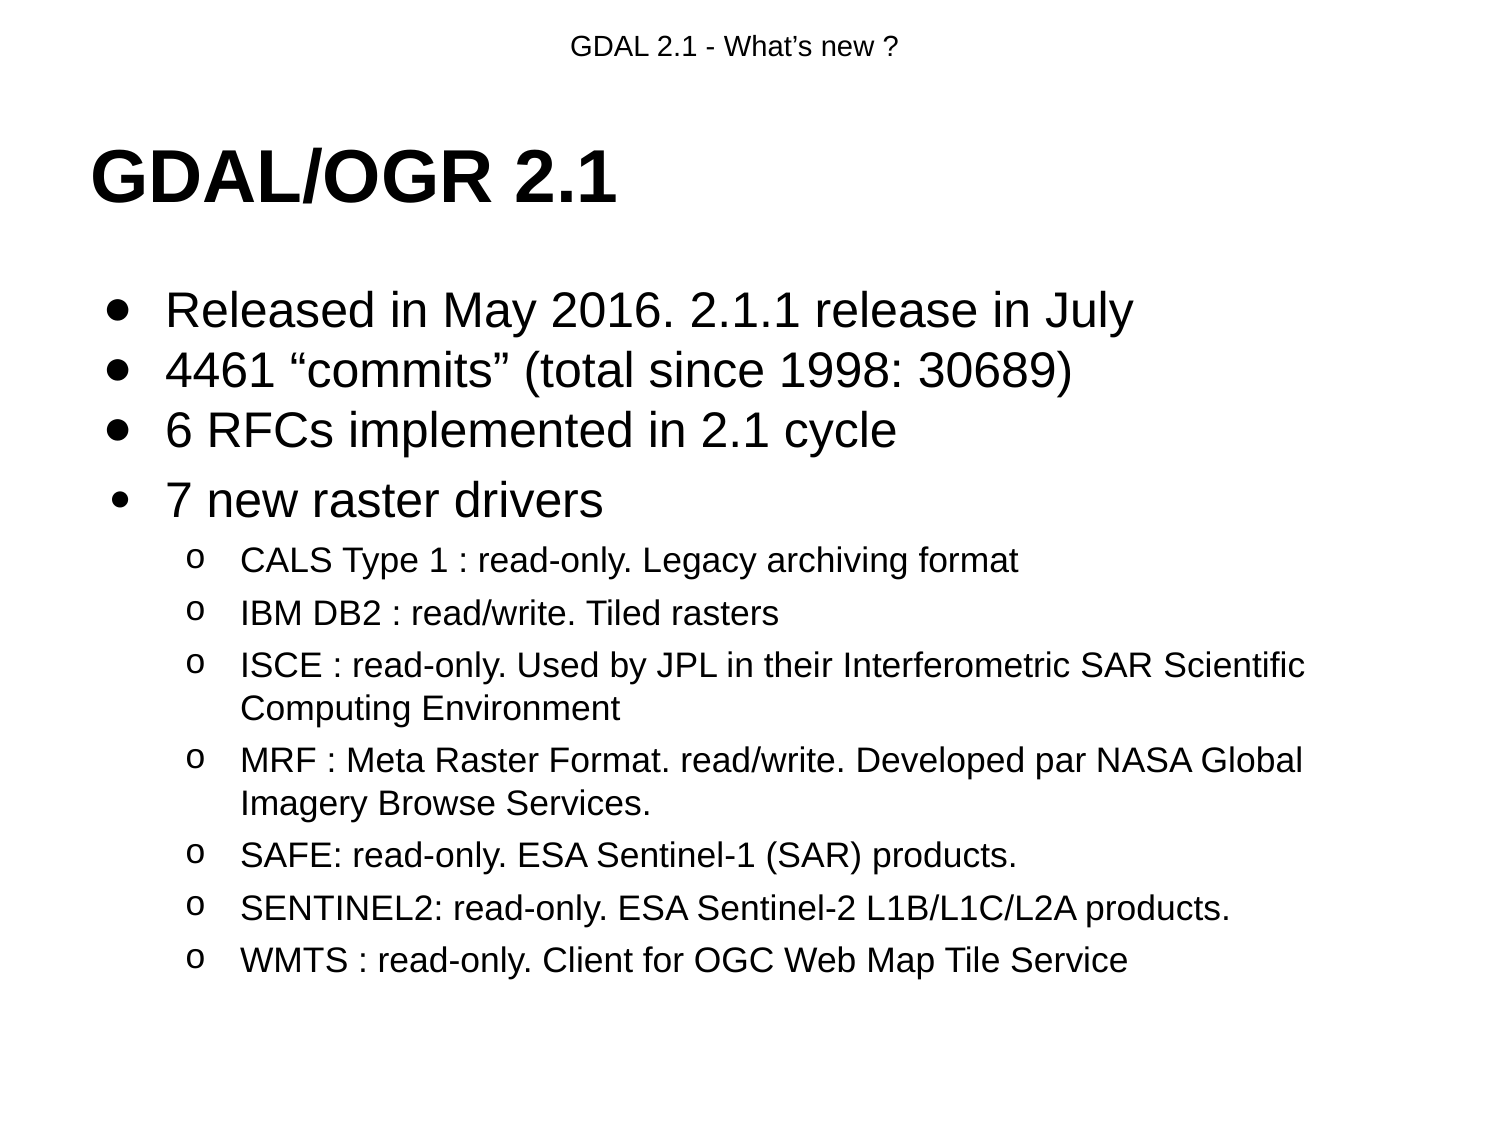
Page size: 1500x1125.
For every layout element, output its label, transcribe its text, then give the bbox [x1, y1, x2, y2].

list Released in May 2016. 2.1.1 release in July 4461 “commits” (total since 1998: 30689) 6 RFCs implemented in 2.1 cycle 7 new raster drivers CALS Type 1 : read-only. Legacy archiving format IBM DB2 : read/write. Tiled rasters ISCE : read-only. Used by JPL in their Interferometric SAR Scientific Computing Environment MRF : Meta Raster Format. read/write. Developed par NASA Global Imagery Browse Services. SAFE: read-only. ESA Sentinel-1 (SAR) products. SENTINEL2: read-only. ESA Sentinel-2 L1B/L1C/L2A products. WMTS : read-only. Client for OGC Web Map Tile Service [75, 262, 1425, 1078]
title GDAL/OGR 2.1 [75, 45, 1425, 233]
